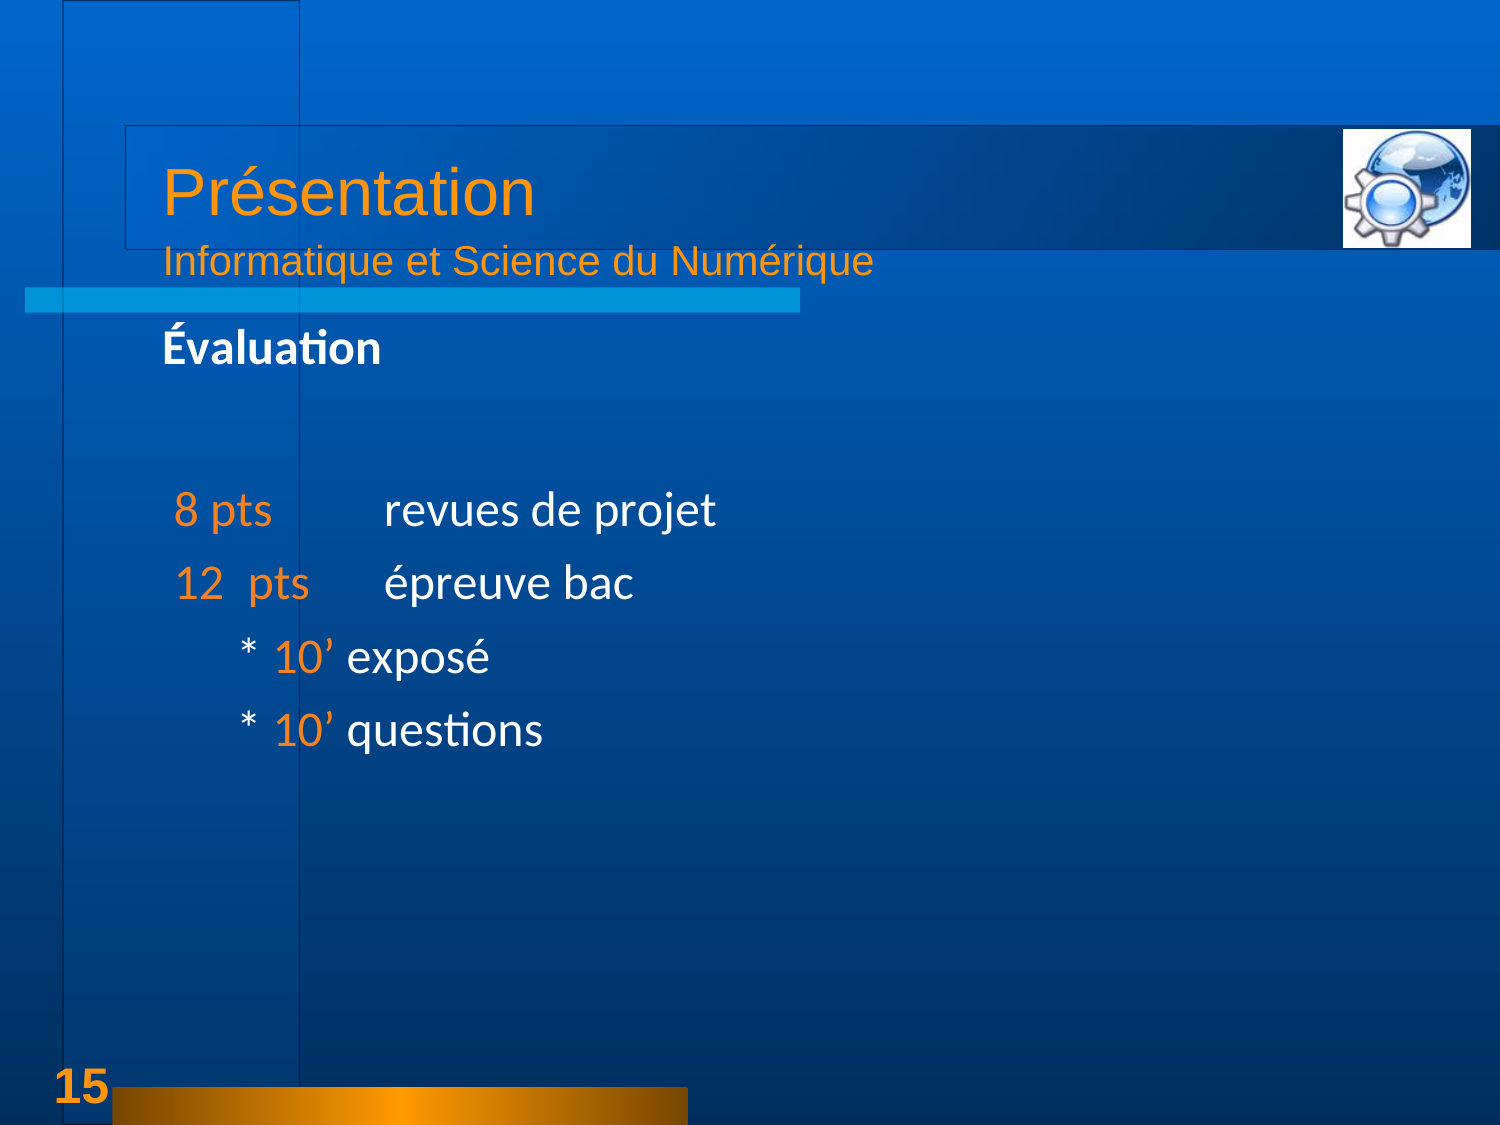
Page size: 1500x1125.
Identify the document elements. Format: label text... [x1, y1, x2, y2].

text_box Évaluation 8 pts revues de projet 12 pts épreuve bac * 10’ exposé * 10’ questions [147, 319, 1418, 885]
picture [1343, 129, 1471, 248]
